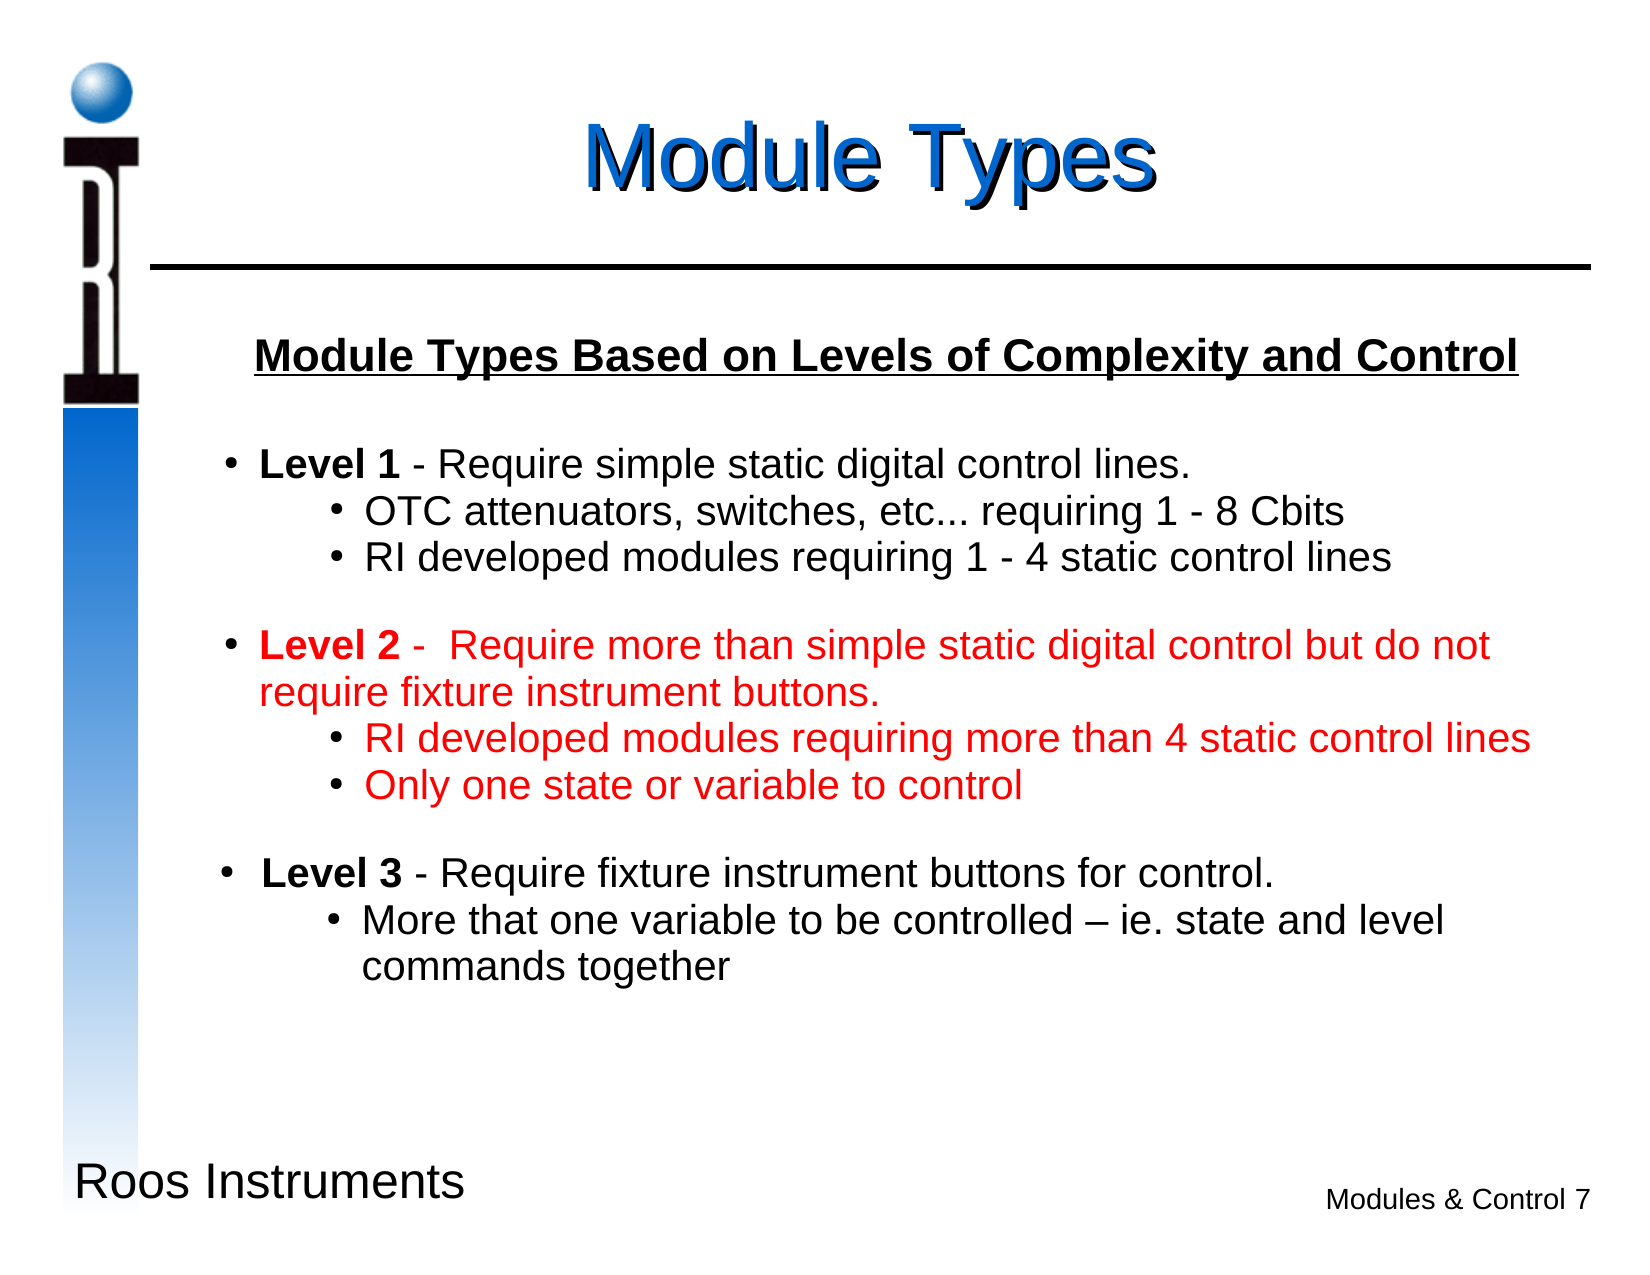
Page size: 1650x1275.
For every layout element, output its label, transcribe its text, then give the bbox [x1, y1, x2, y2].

text_box Module Types Based on Levels of Complexity and Control Level 1 - Require simple static digital control lines. OTC attenuators, switches, etc... requiring 1 - 8 Cbits RI developed modules requiring 1 - 4 static control lines Level 2 - Require more than simple static digital control but do not require fixture instrument buttons. RI developed modules requiring more than 4 static control lines Only one state or variable to control Level 3 - Require fixture instrument buttons for control. More that one variable to be controlled – ie. state and level commands together [169, 322, 1568, 1007]
picture [59, 59, 144, 411]
title Module Types [147, 59, 1591, 253]
